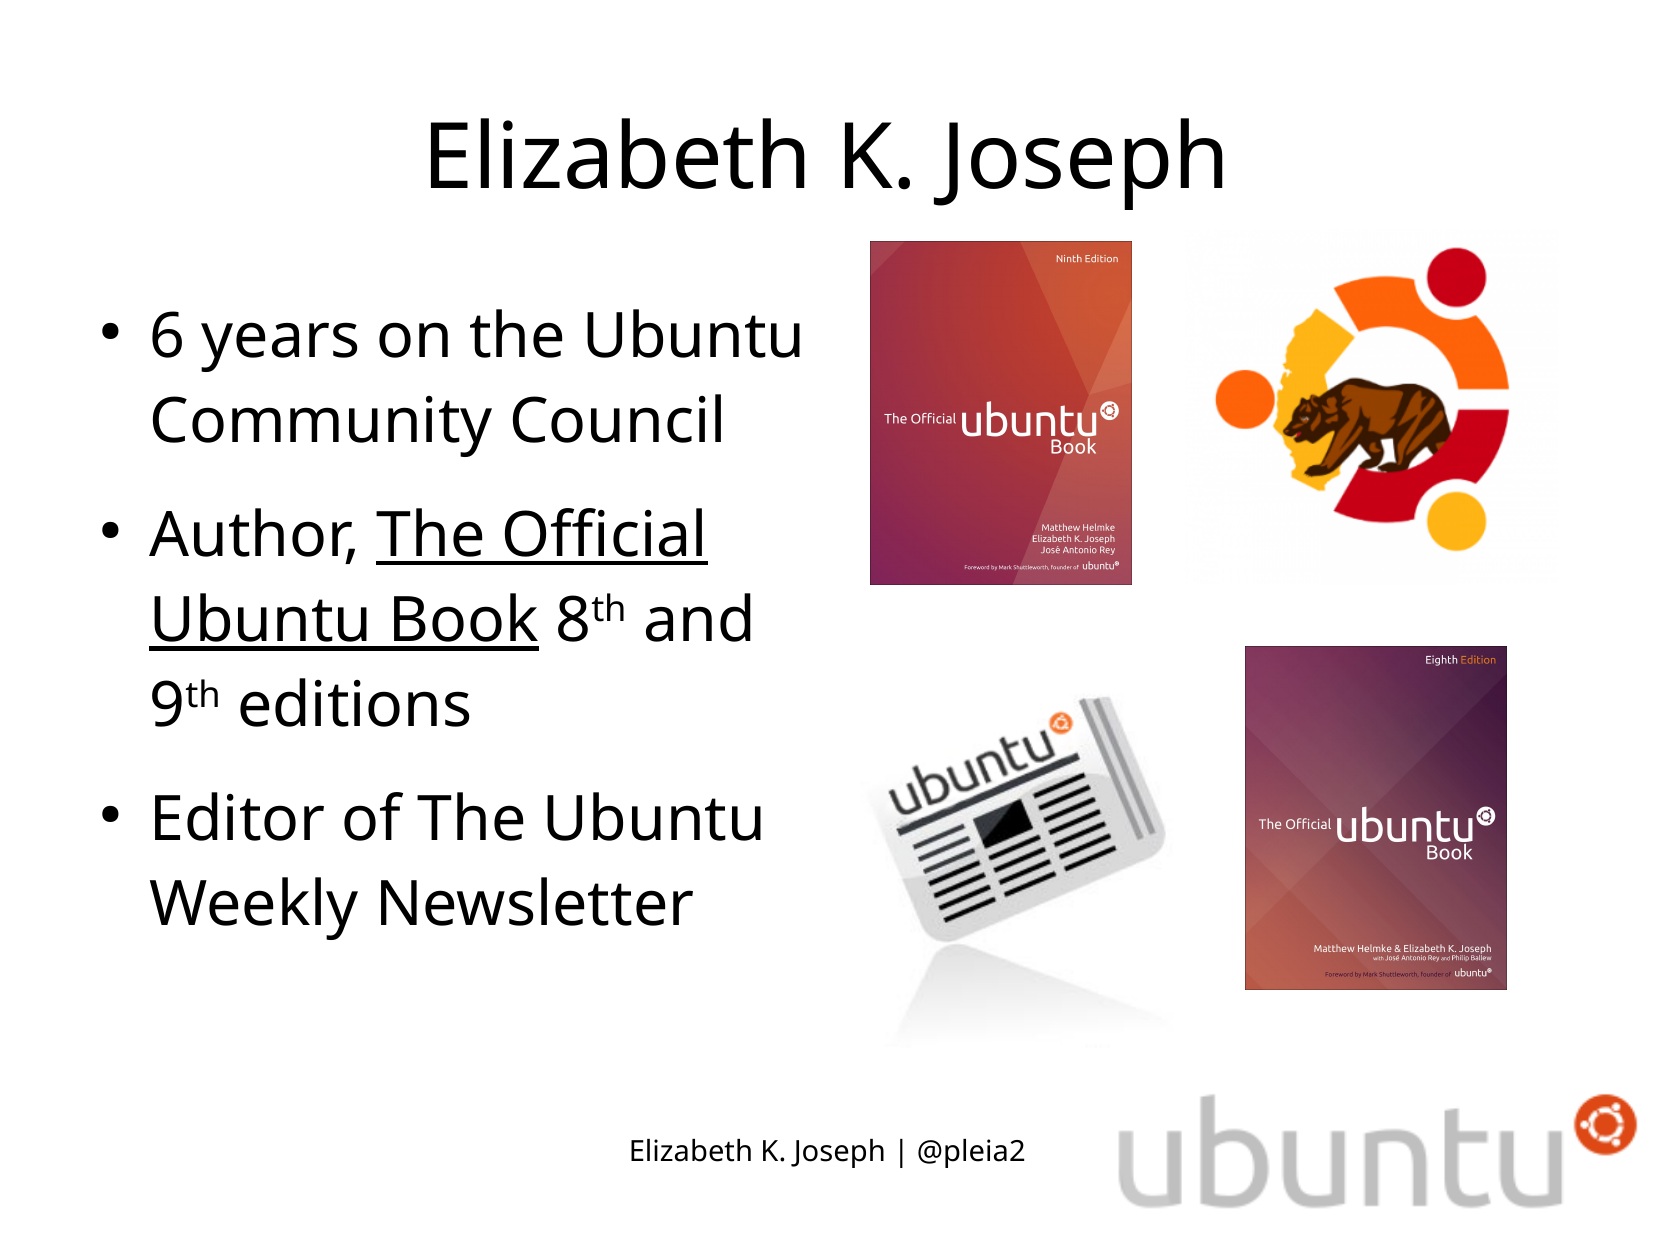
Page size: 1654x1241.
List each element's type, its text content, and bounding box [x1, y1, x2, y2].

picture [0, 0, 1654, 1241]
list 6 years on the Ubuntu Community Council Author, The Official Ubuntu Book 8th and 9th editions Editor of The Ubuntu Weekly Newsletter [82, 290, 809, 1010]
title Elizabeth K. Joseph [82, 49, 1571, 257]
